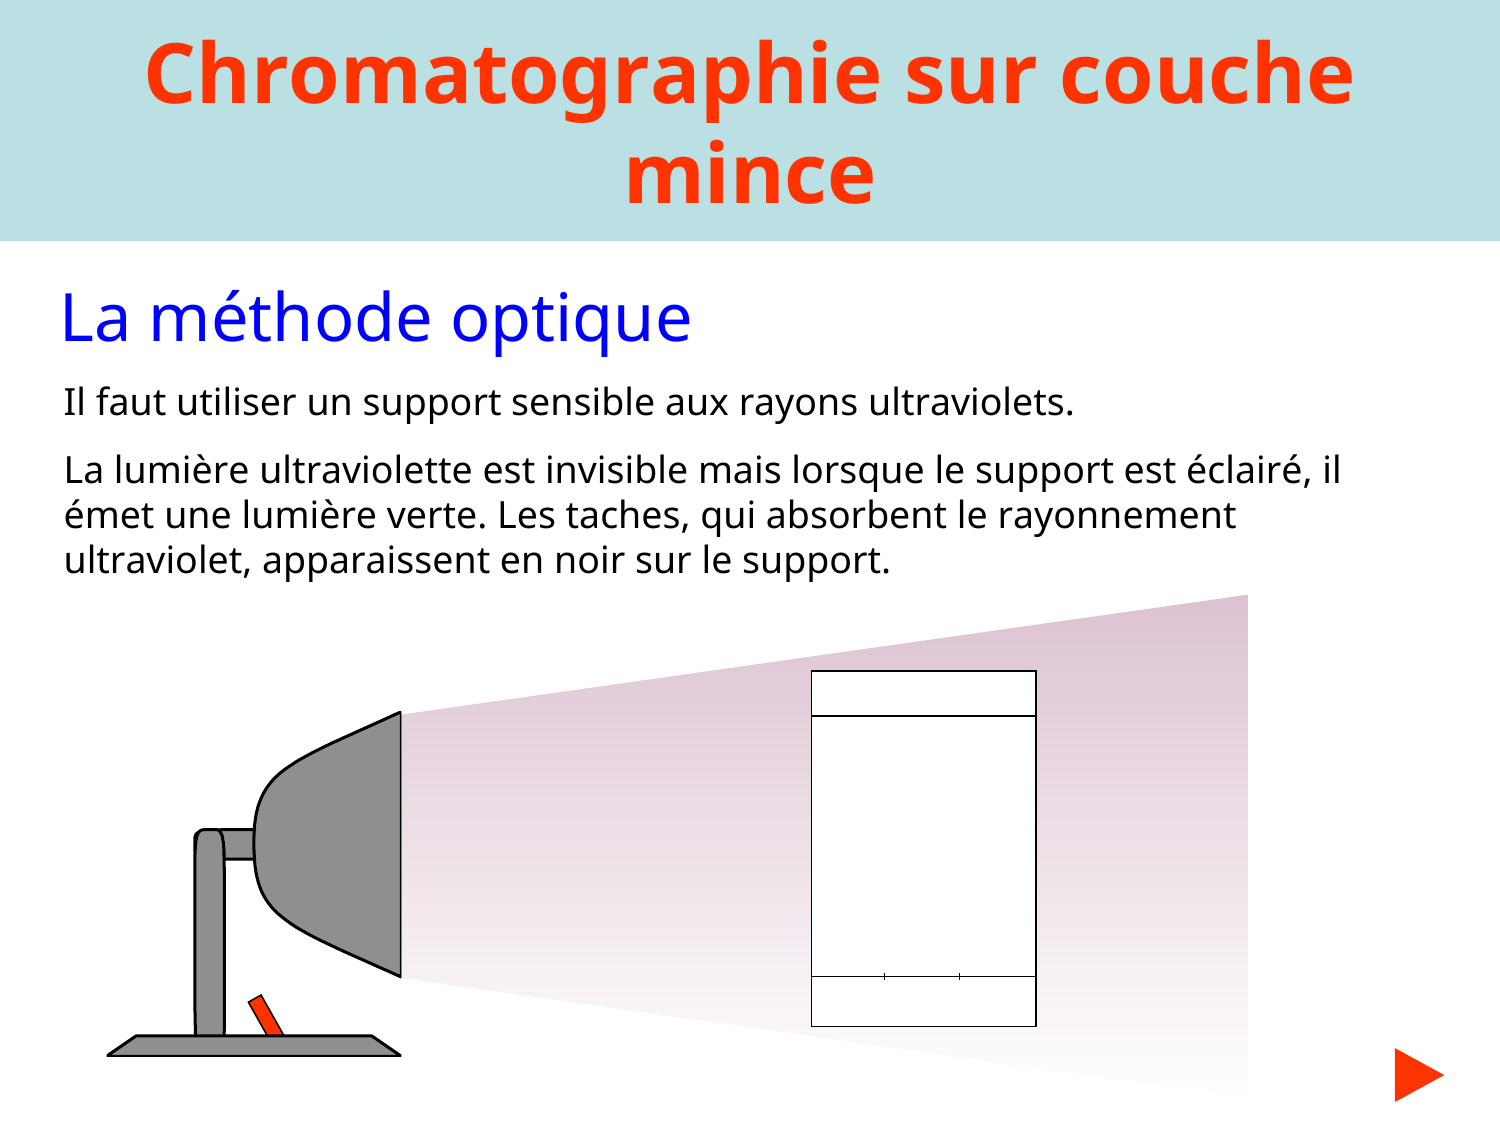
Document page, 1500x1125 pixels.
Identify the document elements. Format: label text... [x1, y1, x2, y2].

text_box Il faut utiliser un support sensible aux rayons ultraviolets. La lumière ultraviolette est invisible mais lorsque le support est éclairé, il émet une lumière verte. Les taches, qui absorbent le rayonnement ultraviolet, apparaissent en noir sur le support. [48, 369, 1451, 589]
picture [106, 711, 402, 1057]
subtitle La méthode optique [44, 276, 1239, 365]
text_box [1394, 1048, 1445, 1103]
title Chromatographie sur couche mince [0, 0, 1500, 242]
text_box [402, 594, 1248, 1098]
